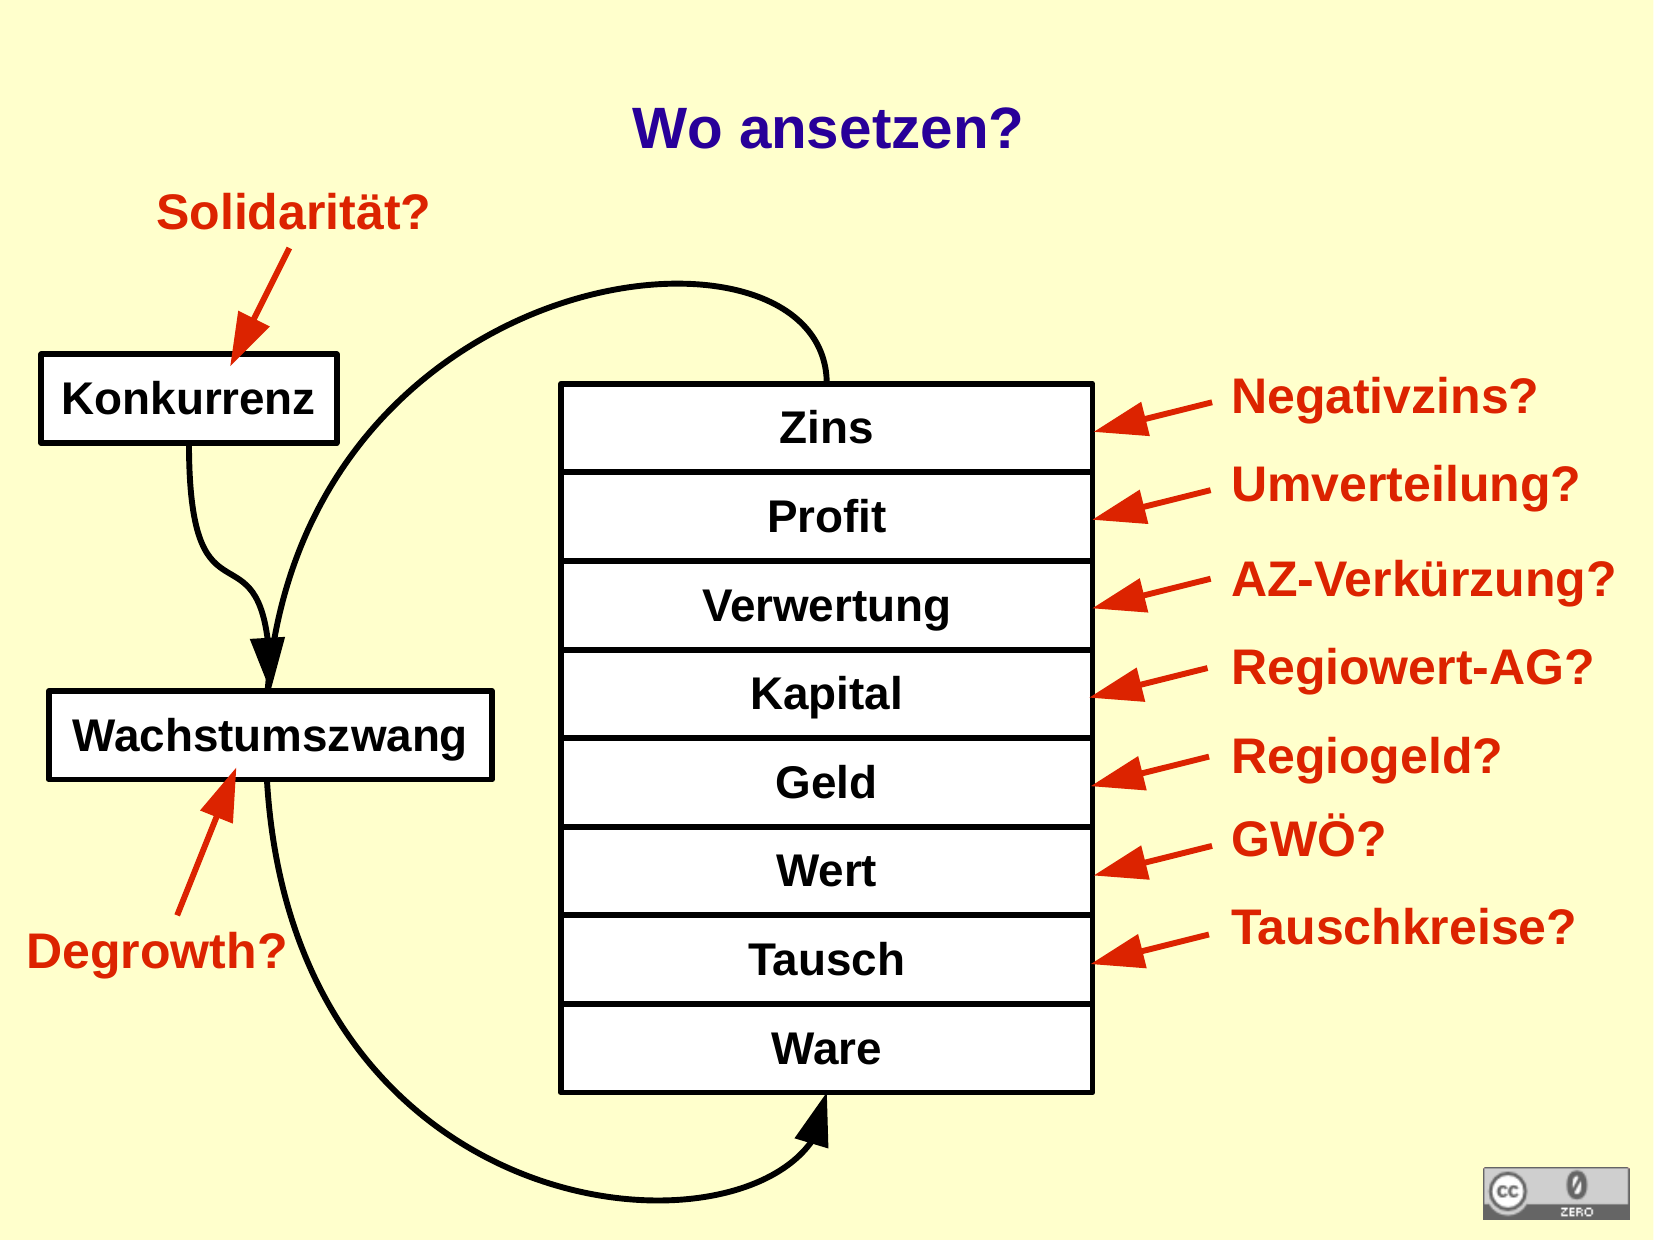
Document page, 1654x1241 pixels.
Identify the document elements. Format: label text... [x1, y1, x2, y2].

text_box Negativzins? [1216, 360, 1589, 438]
text_box Tauschkreise? [1216, 892, 1619, 969]
text_box Wachstumszwang [49, 690, 492, 780]
title Wo ansetzen? [121, 61, 1595, 178]
text_box AZ-Verkürzung? [1216, 543, 1648, 621]
text_box Wert [561, 827, 1093, 916]
picture [1483, 1167, 1630, 1220]
text_box Kapital [561, 650, 1093, 739]
text_box Umverteilung? [1216, 449, 1619, 526]
text_box GWÖ? [1216, 803, 1619, 880]
text_box Solidarität? [141, 177, 455, 254]
text_box Verwertung [561, 562, 1093, 650]
text_box Konkurrenz [41, 354, 337, 443]
text_box Ware [561, 1004, 1093, 1093]
text_box Degrowth? [11, 915, 325, 993]
text_box Regiowert-AG? [1216, 632, 1619, 709]
text_box Profit [561, 473, 1093, 562]
text_box Tausch [561, 916, 1093, 1004]
text_box Regiogeld? [1216, 720, 1619, 798]
text_box Geld [561, 739, 1093, 827]
text_box Zins [561, 383, 1093, 473]
